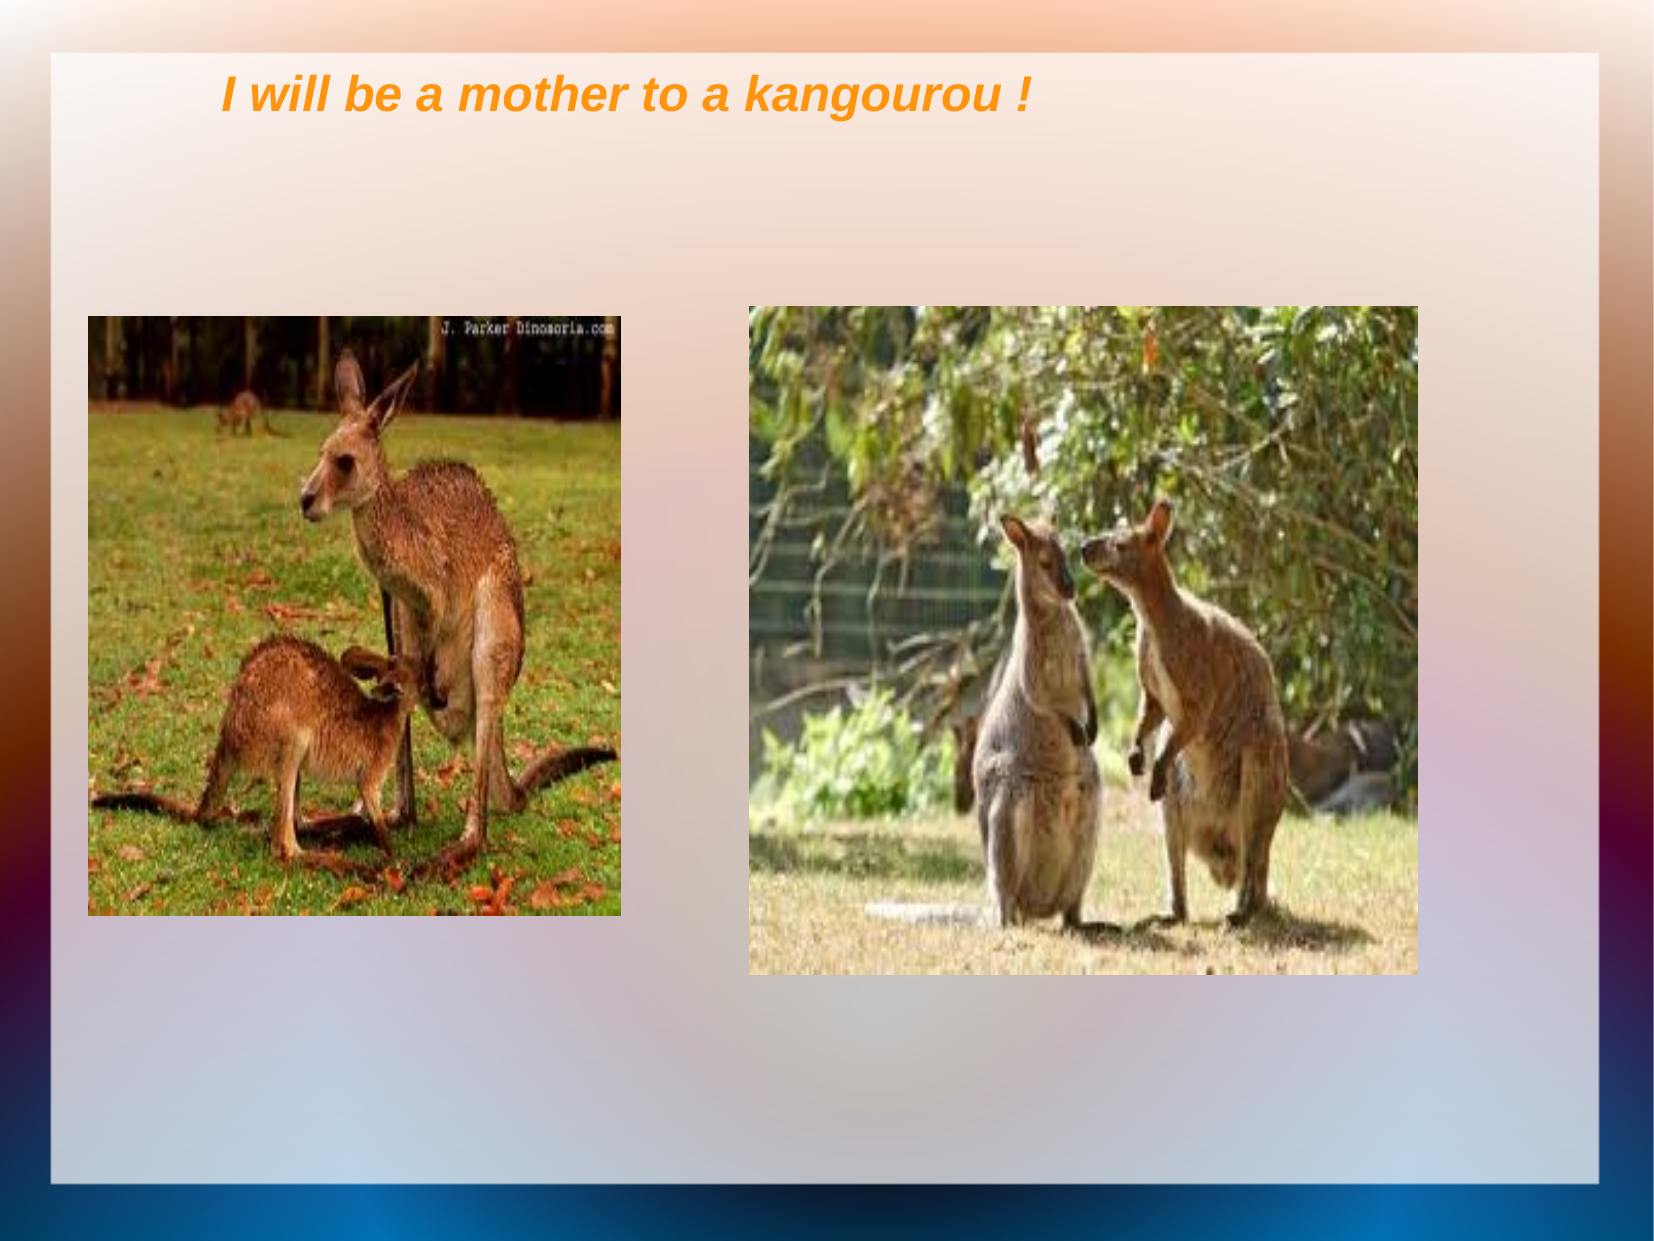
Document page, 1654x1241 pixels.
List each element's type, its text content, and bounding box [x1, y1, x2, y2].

picture [0, 0, 1654, 1241]
text_box I will be a mother to a kangourou ! [206, 59, 1595, 149]
